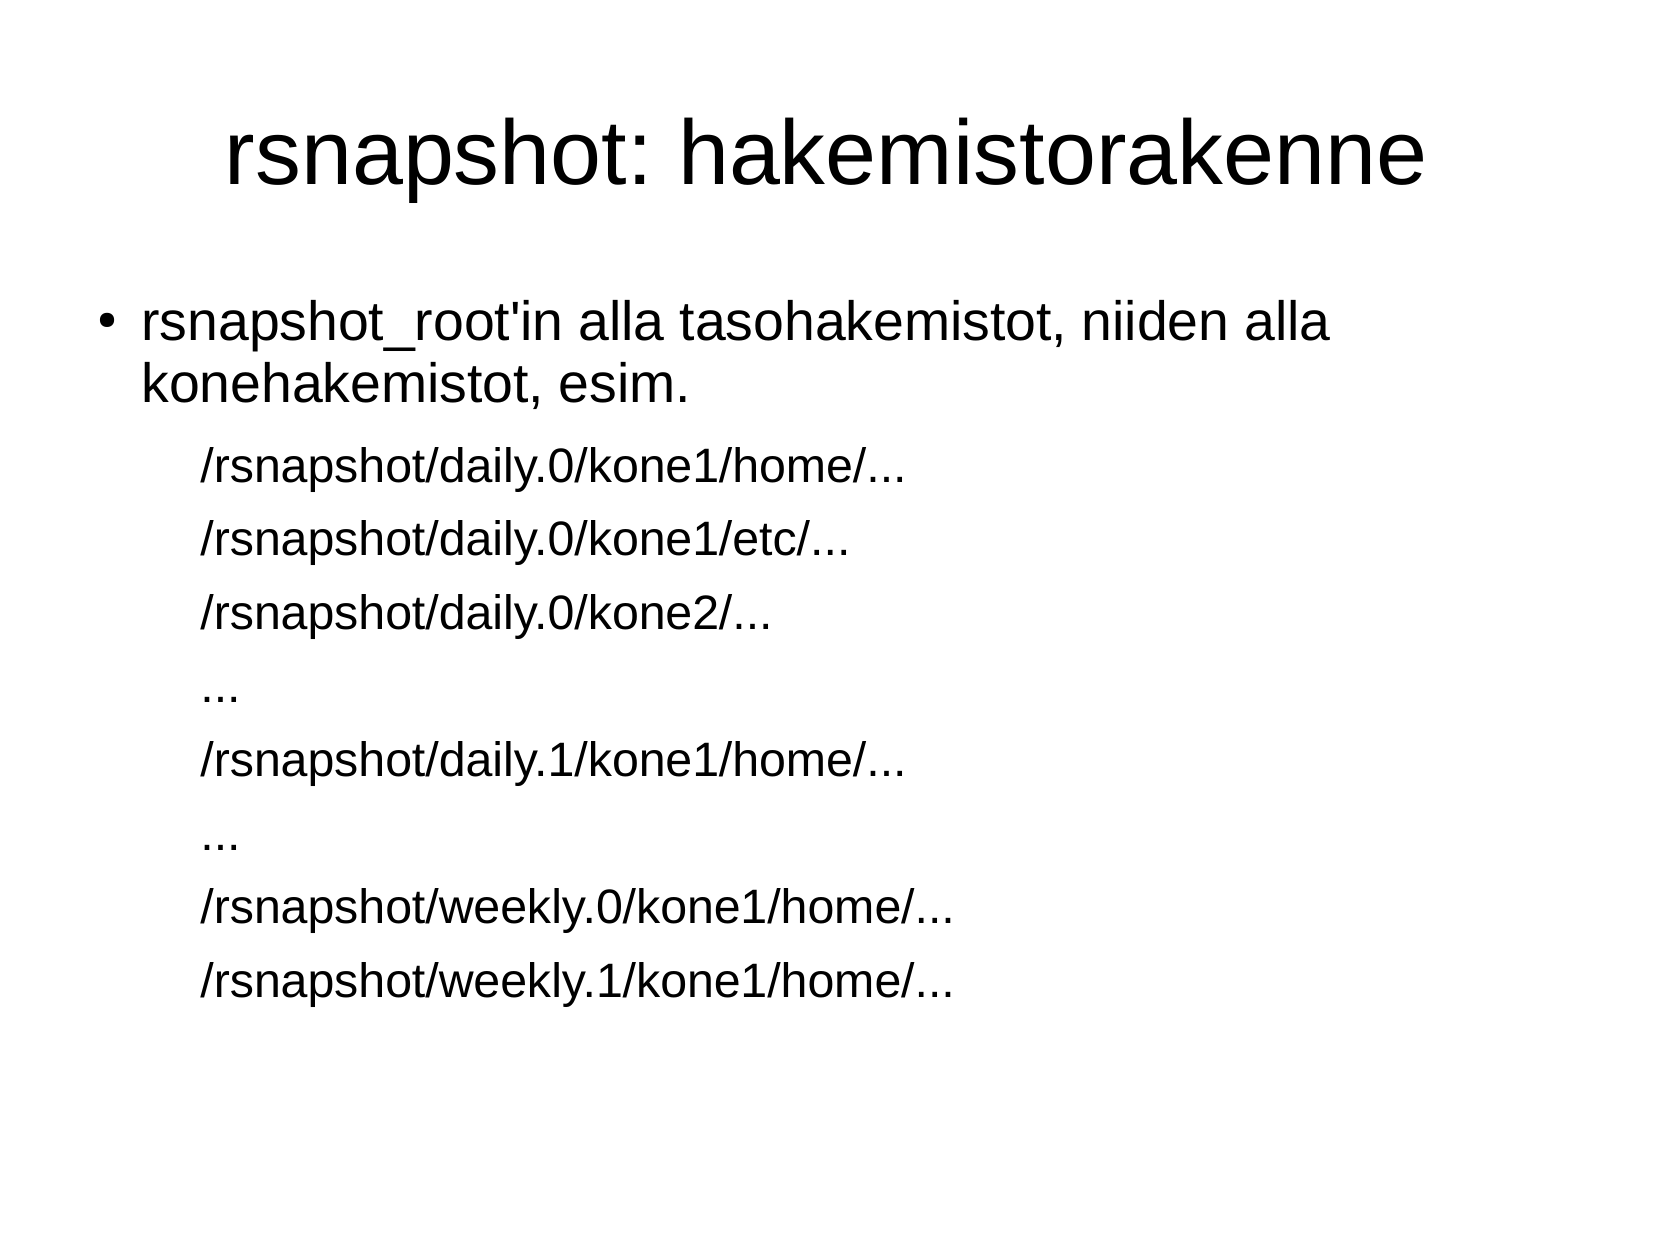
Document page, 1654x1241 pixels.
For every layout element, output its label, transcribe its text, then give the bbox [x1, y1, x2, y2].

title rsnapshot: hakemistorakenne [82, 49, 1571, 257]
list rsnapshot_root'in alla tasohakemistot, niiden alla konehakemistot, esim. /rsnapshot/daily.0/kone1/home/... /rsnapshot/daily.0/kone1/etc/... /rsnapshot/daily.0/kone2/... ... /rsnapshot/daily.1/kone1/home/... ... /rsnapshot/weekly.0/kone1/home/... /rsnapshot/weekly.1/kone1/home/... [82, 290, 1571, 1010]
